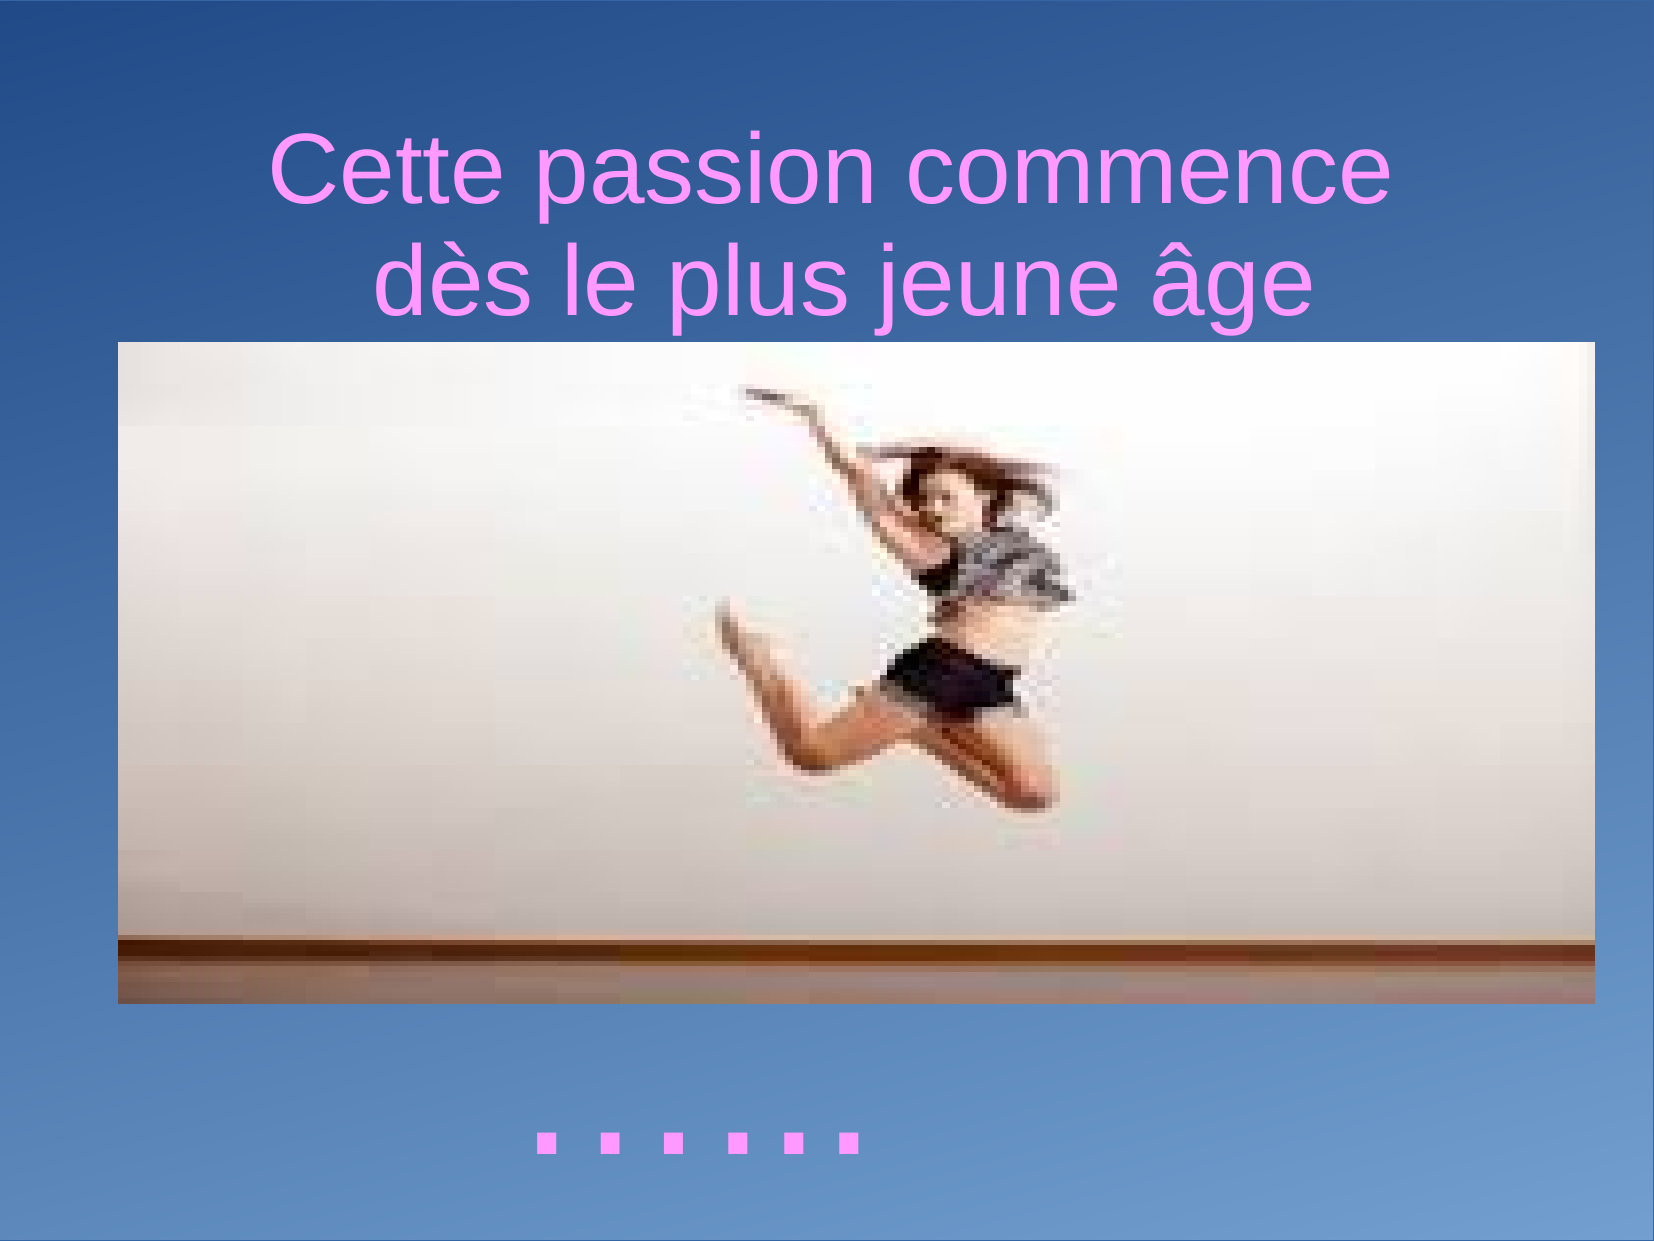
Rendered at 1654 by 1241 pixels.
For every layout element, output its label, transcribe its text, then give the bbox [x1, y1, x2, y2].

text_box …... [496, 966, 1430, 1205]
text_box Cette passion commence dès le plus jeune âge [36, 106, 1654, 345]
picture [118, 345, 1595, 1004]
text_box [0, 0, 1654, 1241]
